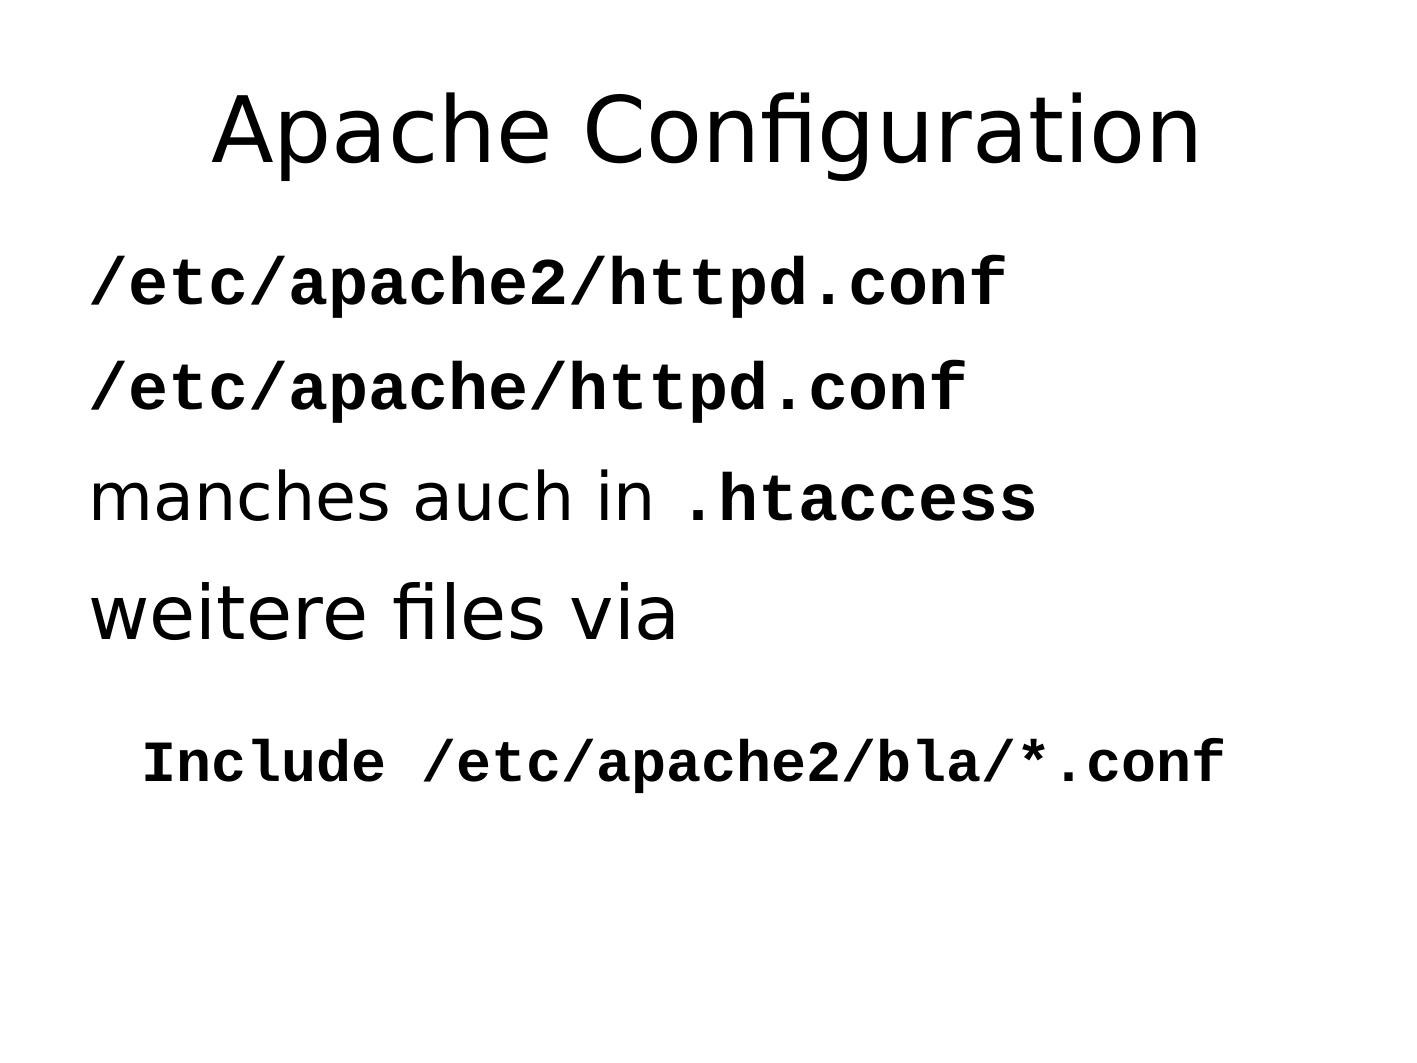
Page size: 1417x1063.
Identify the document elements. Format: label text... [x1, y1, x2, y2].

list /etc/apache2/httpd.conf /etc/apache/httpd.conf manches auch in .htaccess weitere files via Include /etc/apache2/bla/*.conf [70, 248, 1346, 936]
title Apache Configuration [70, 49, 1346, 213]
